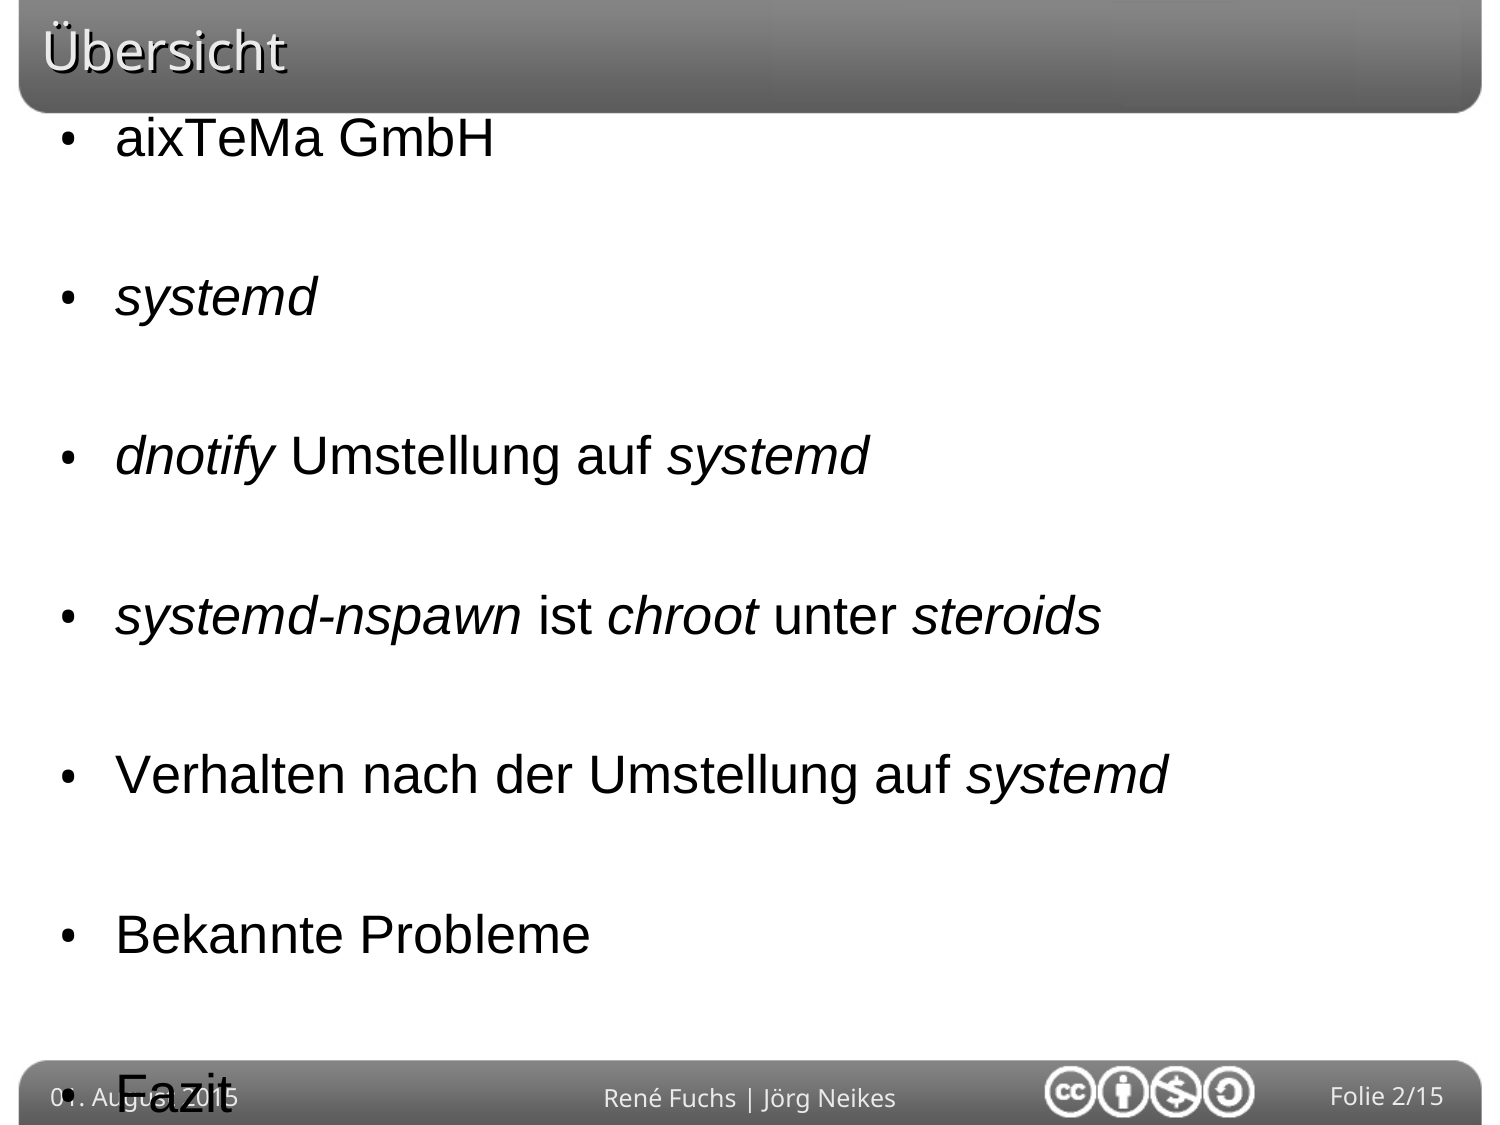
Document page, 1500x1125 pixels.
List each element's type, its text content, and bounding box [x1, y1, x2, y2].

picture [0, 0, 1500, 1125]
title Übersicht [41, 0, 1002, 123]
list aixTeMa GmbH systemd dnotify Umstellung auf systemd systemd-nspawn ist chroot unter steroids Verhalten nach der Umstellung auf systemd Bekannte Probleme Fazit [59, 107, 1447, 1063]
